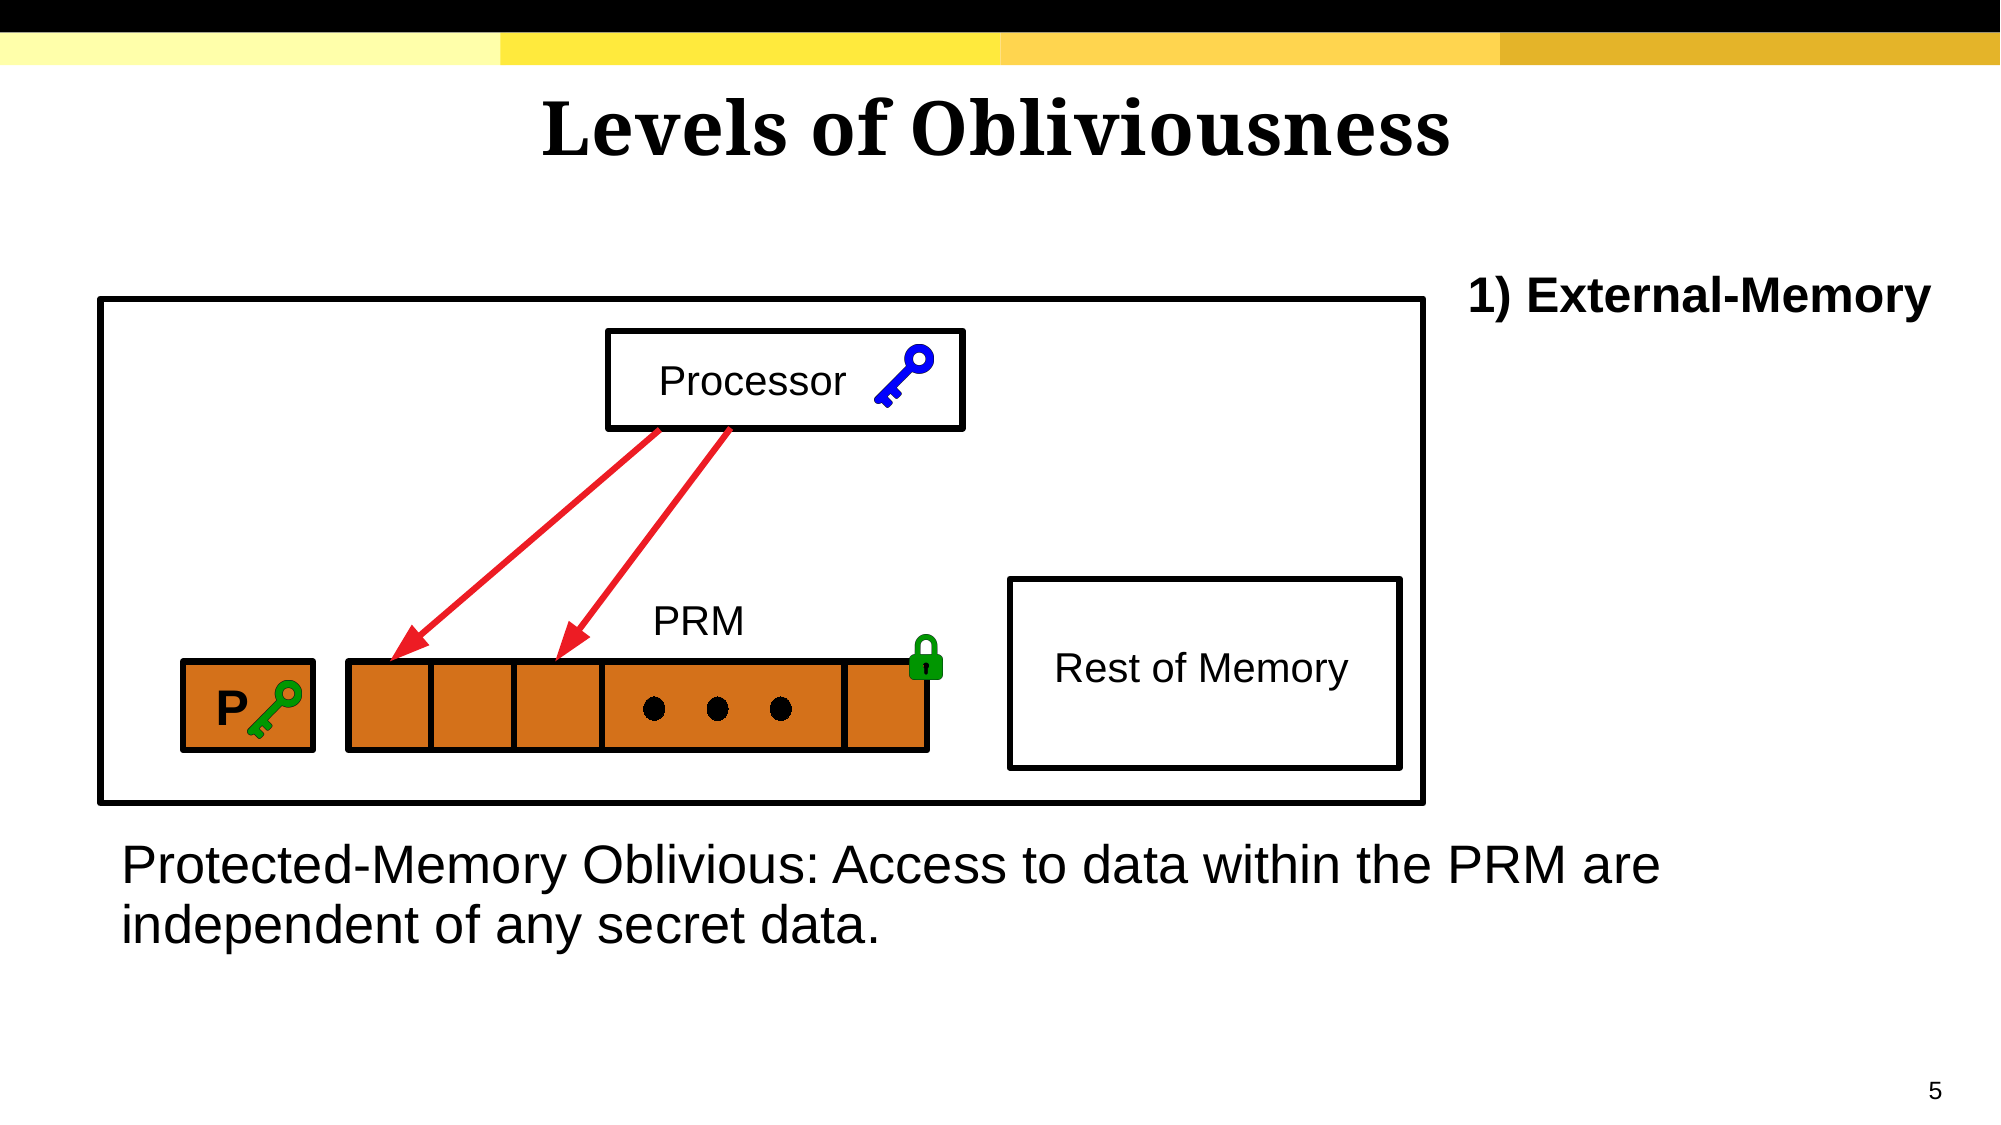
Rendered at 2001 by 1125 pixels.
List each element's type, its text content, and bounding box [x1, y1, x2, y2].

picture [909, 634, 943, 680]
text_box [100, 298, 1424, 804]
text_box Processor [643, 350, 880, 417]
title Levels of Obliviousness [48, 59, 1947, 207]
text_box Protected-Memory Oblivious: Access to data within the PRM are independent of any secret data. [106, 826, 1855, 1016]
text_box PRM [637, 590, 761, 652]
picture [247, 680, 302, 739]
text_box External-Memory [1452, 259, 1985, 387]
text_box Rest of Memory [1039, 637, 1364, 700]
text_box 5 [1913, 1069, 1958, 1113]
picture [874, 344, 934, 408]
text_box P [200, 673, 264, 744]
